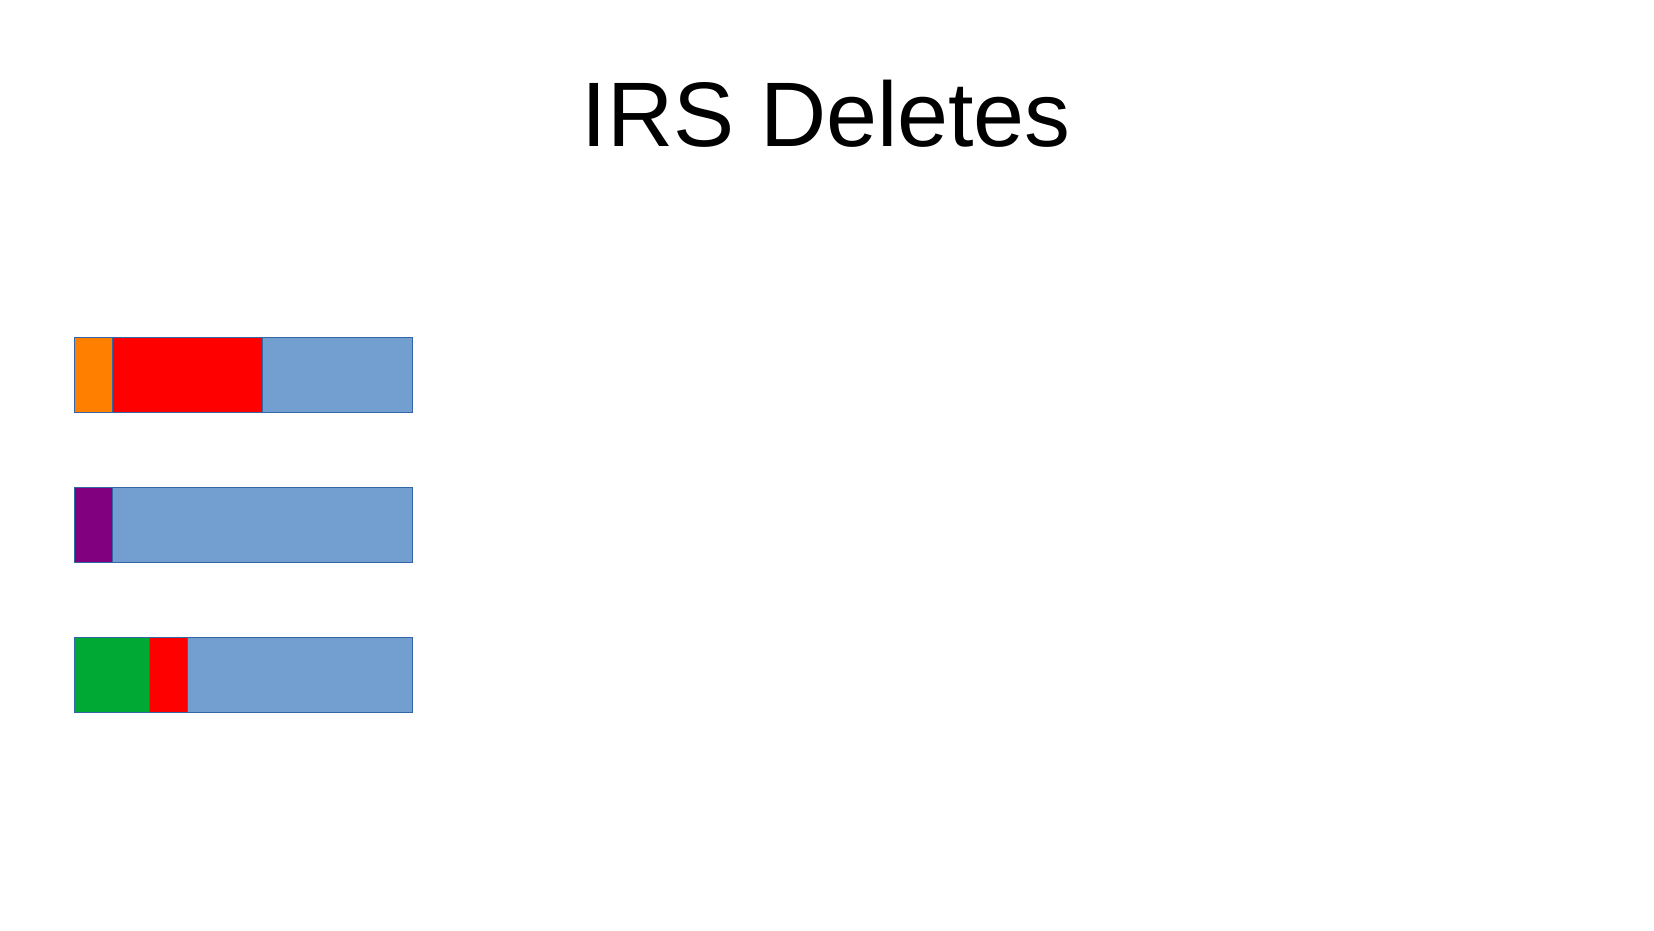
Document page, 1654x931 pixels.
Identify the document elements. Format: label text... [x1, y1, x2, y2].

title IRS Deletes [82, 37, 1571, 193]
text_box [74, 637, 413, 713]
text_box [74, 337, 413, 413]
text_box [74, 487, 413, 563]
